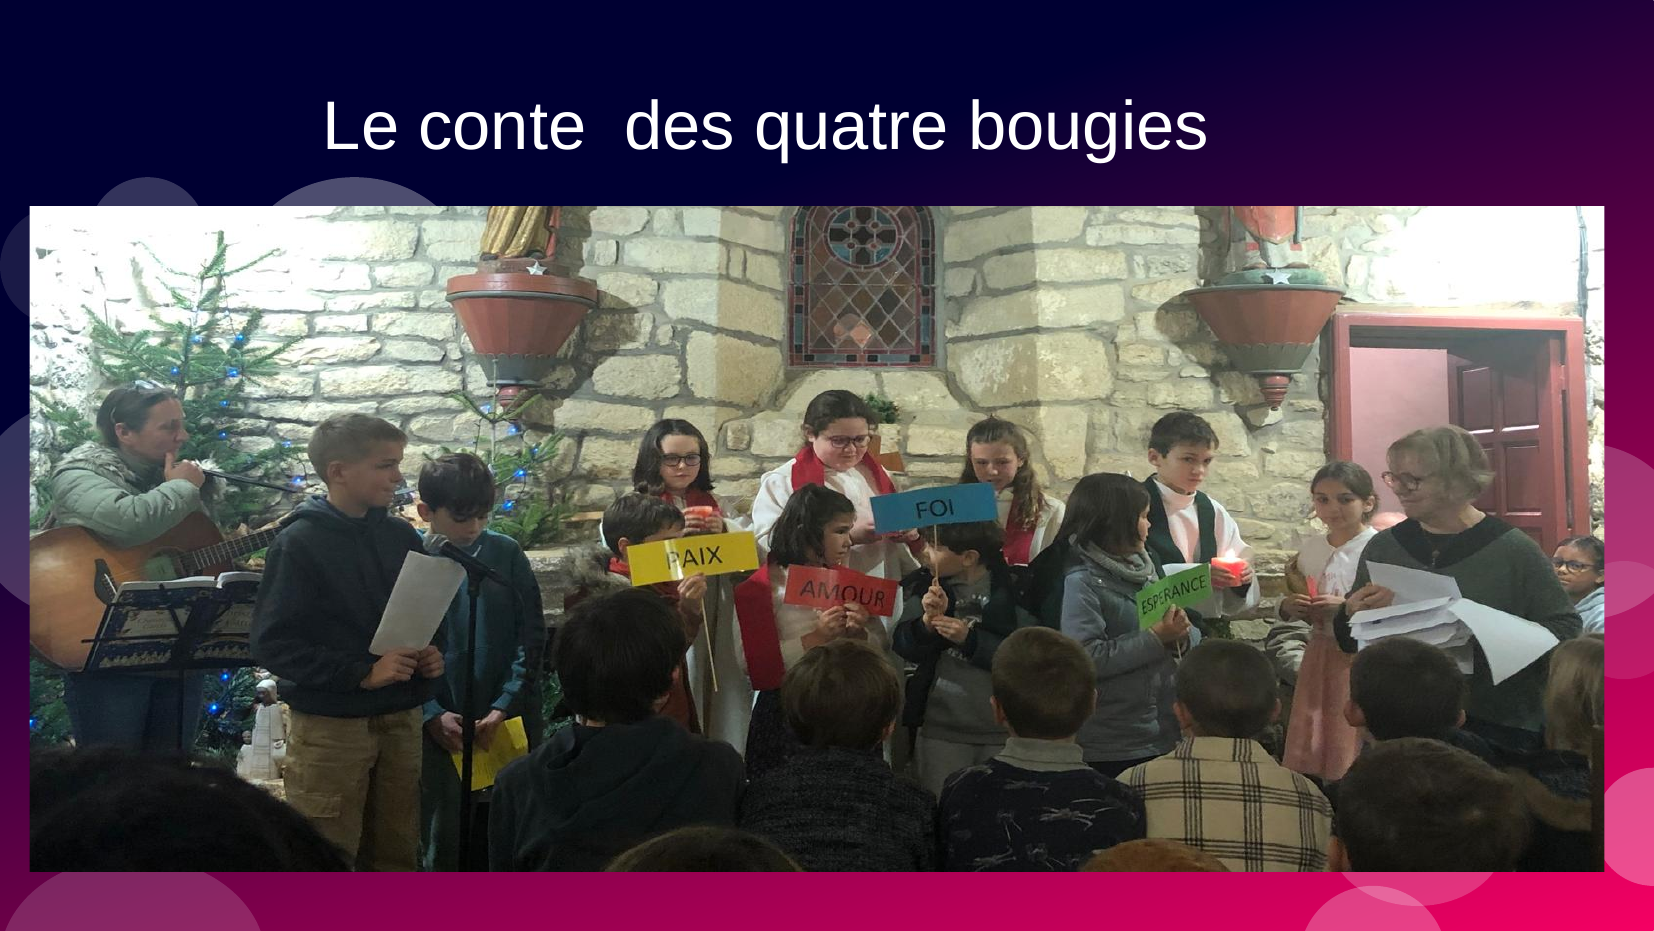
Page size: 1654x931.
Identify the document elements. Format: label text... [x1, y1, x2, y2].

title Le conte des quatre bougies [265, 44, 1654, 207]
picture [29, 206, 1605, 872]
